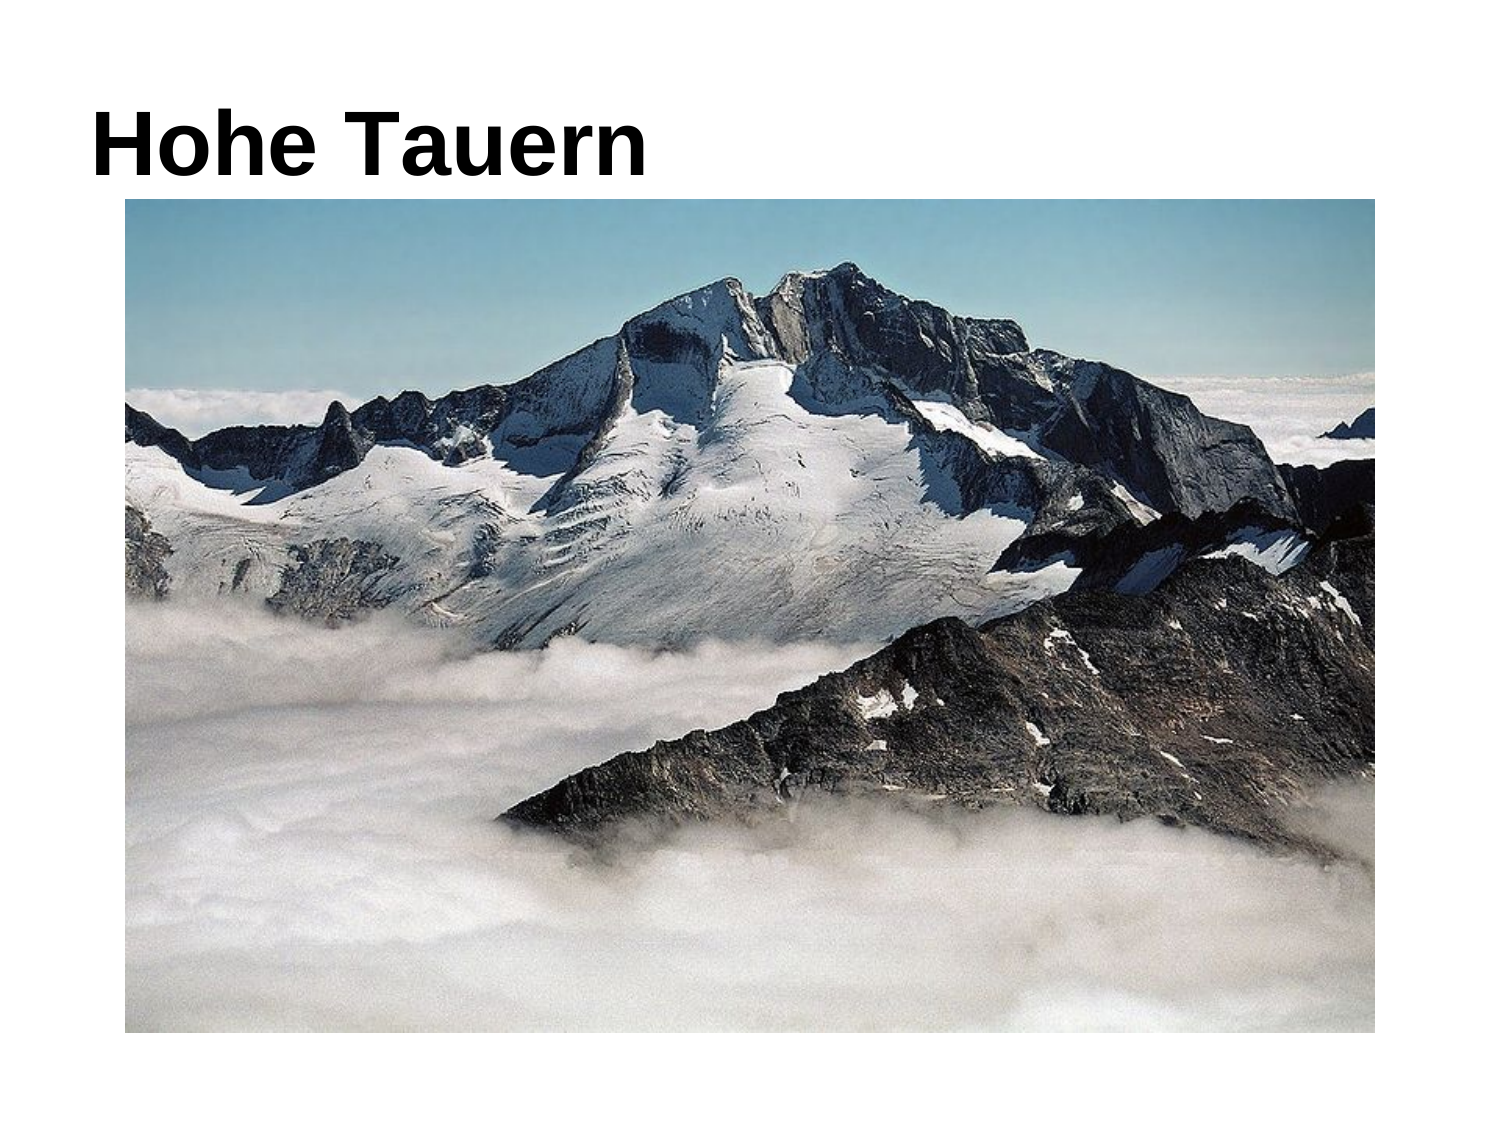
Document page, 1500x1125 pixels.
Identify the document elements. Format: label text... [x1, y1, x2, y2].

title Hohe Tauern [75, 45, 1426, 233]
picture [125, 233, 1375, 1033]
